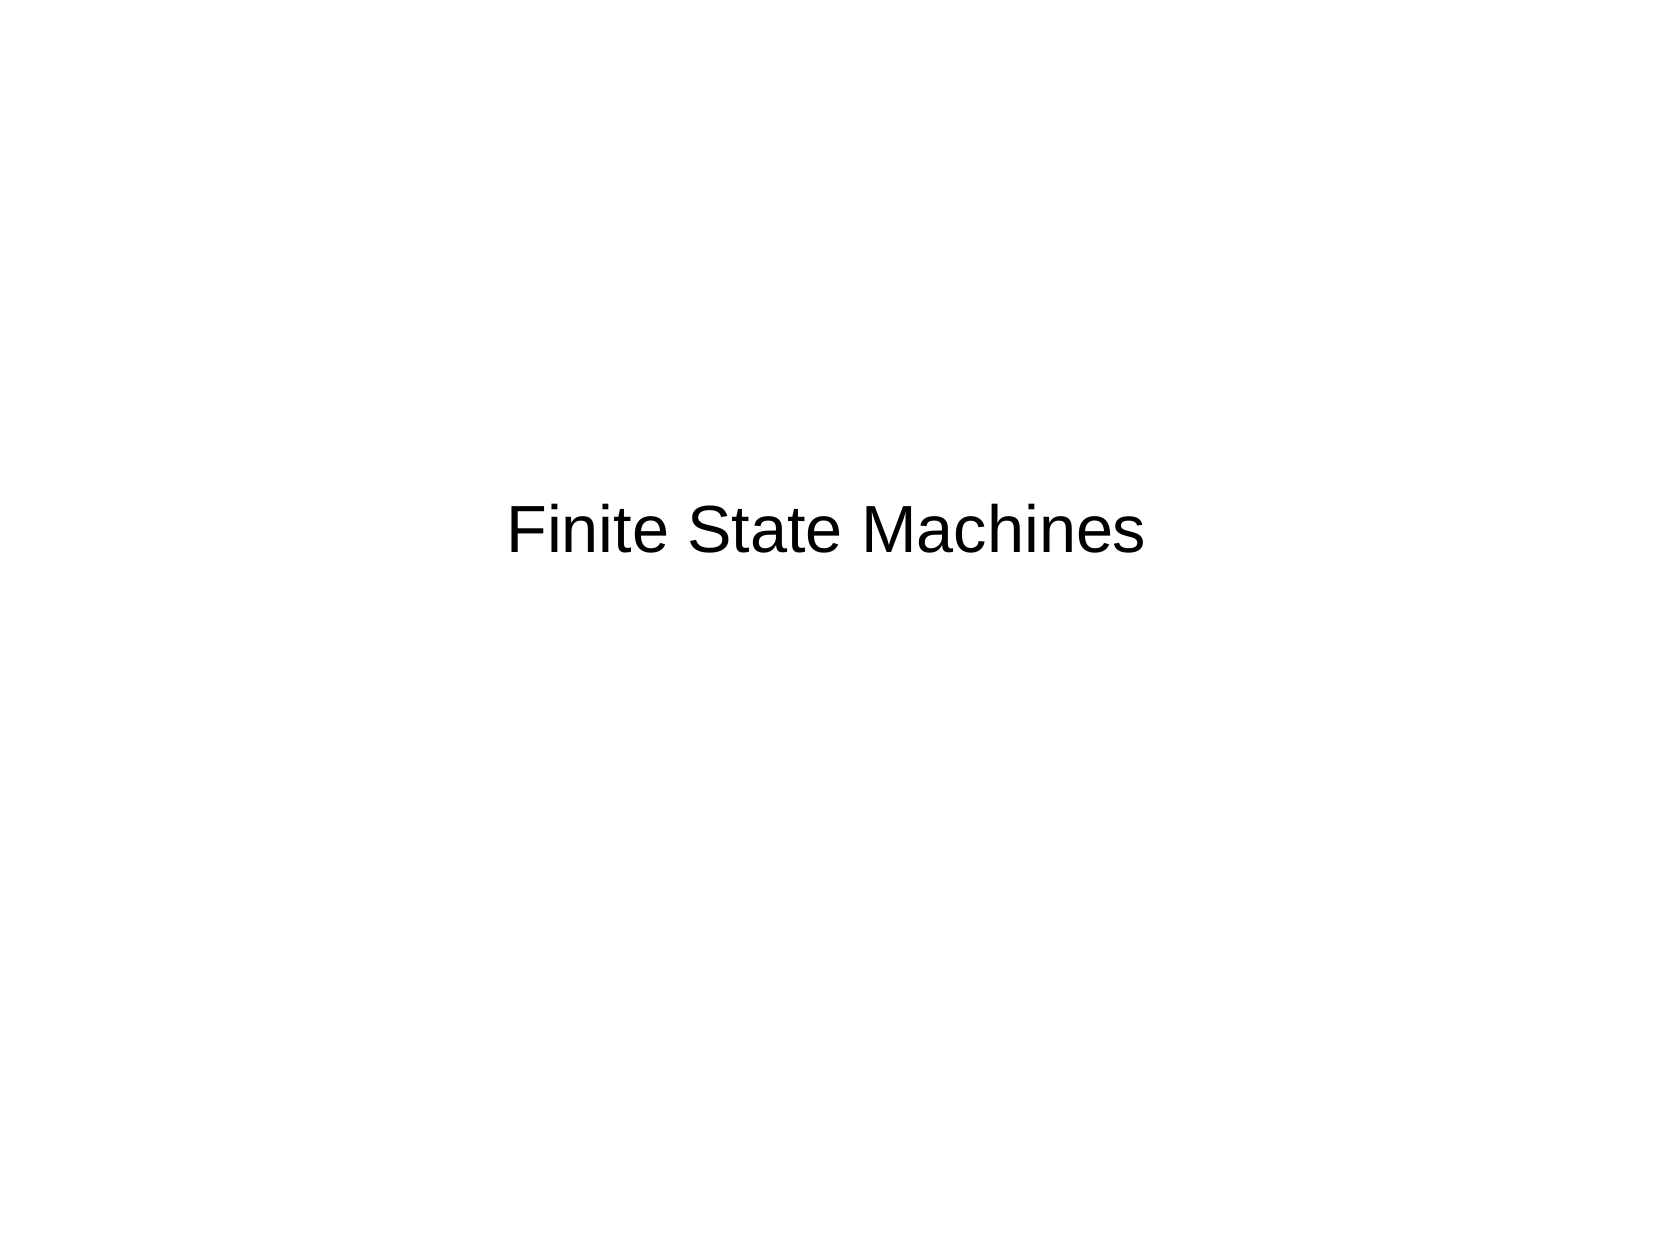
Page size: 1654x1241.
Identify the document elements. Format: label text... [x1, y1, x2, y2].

subtitle Finite State Machines [82, 49, 1571, 1010]
